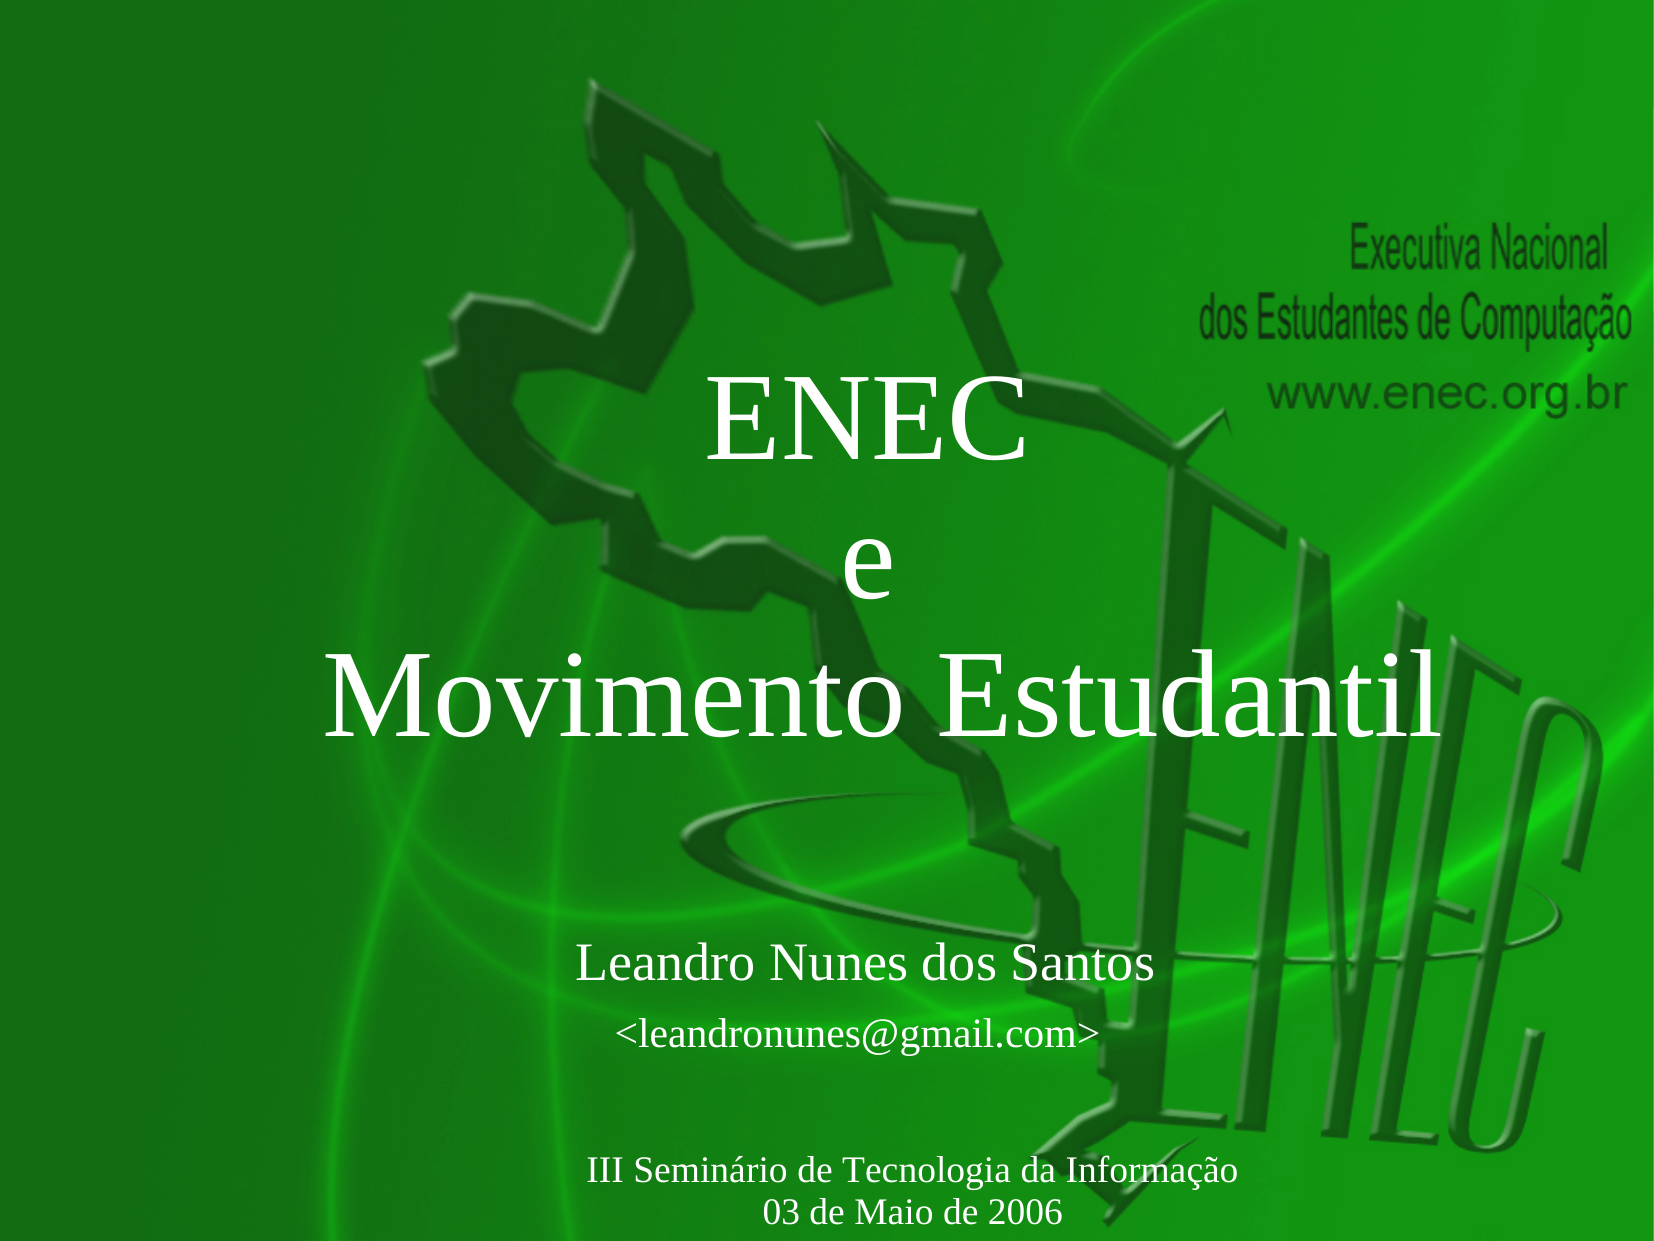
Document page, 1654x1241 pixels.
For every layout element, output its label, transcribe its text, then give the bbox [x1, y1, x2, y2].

text_box III Seminário de Tecnologia da Informação 03 de Maio de 2006 [515, 1149, 1276, 1241]
text_box Leandro Nunes dos Santos [575, 932, 1157, 998]
text_box ENEC e Movimento Estudantil [322, 348, 1445, 801]
picture [0, 0, 1654, 1241]
text_box <leandronunes@gmail.com> [614, 1010, 1101, 1061]
